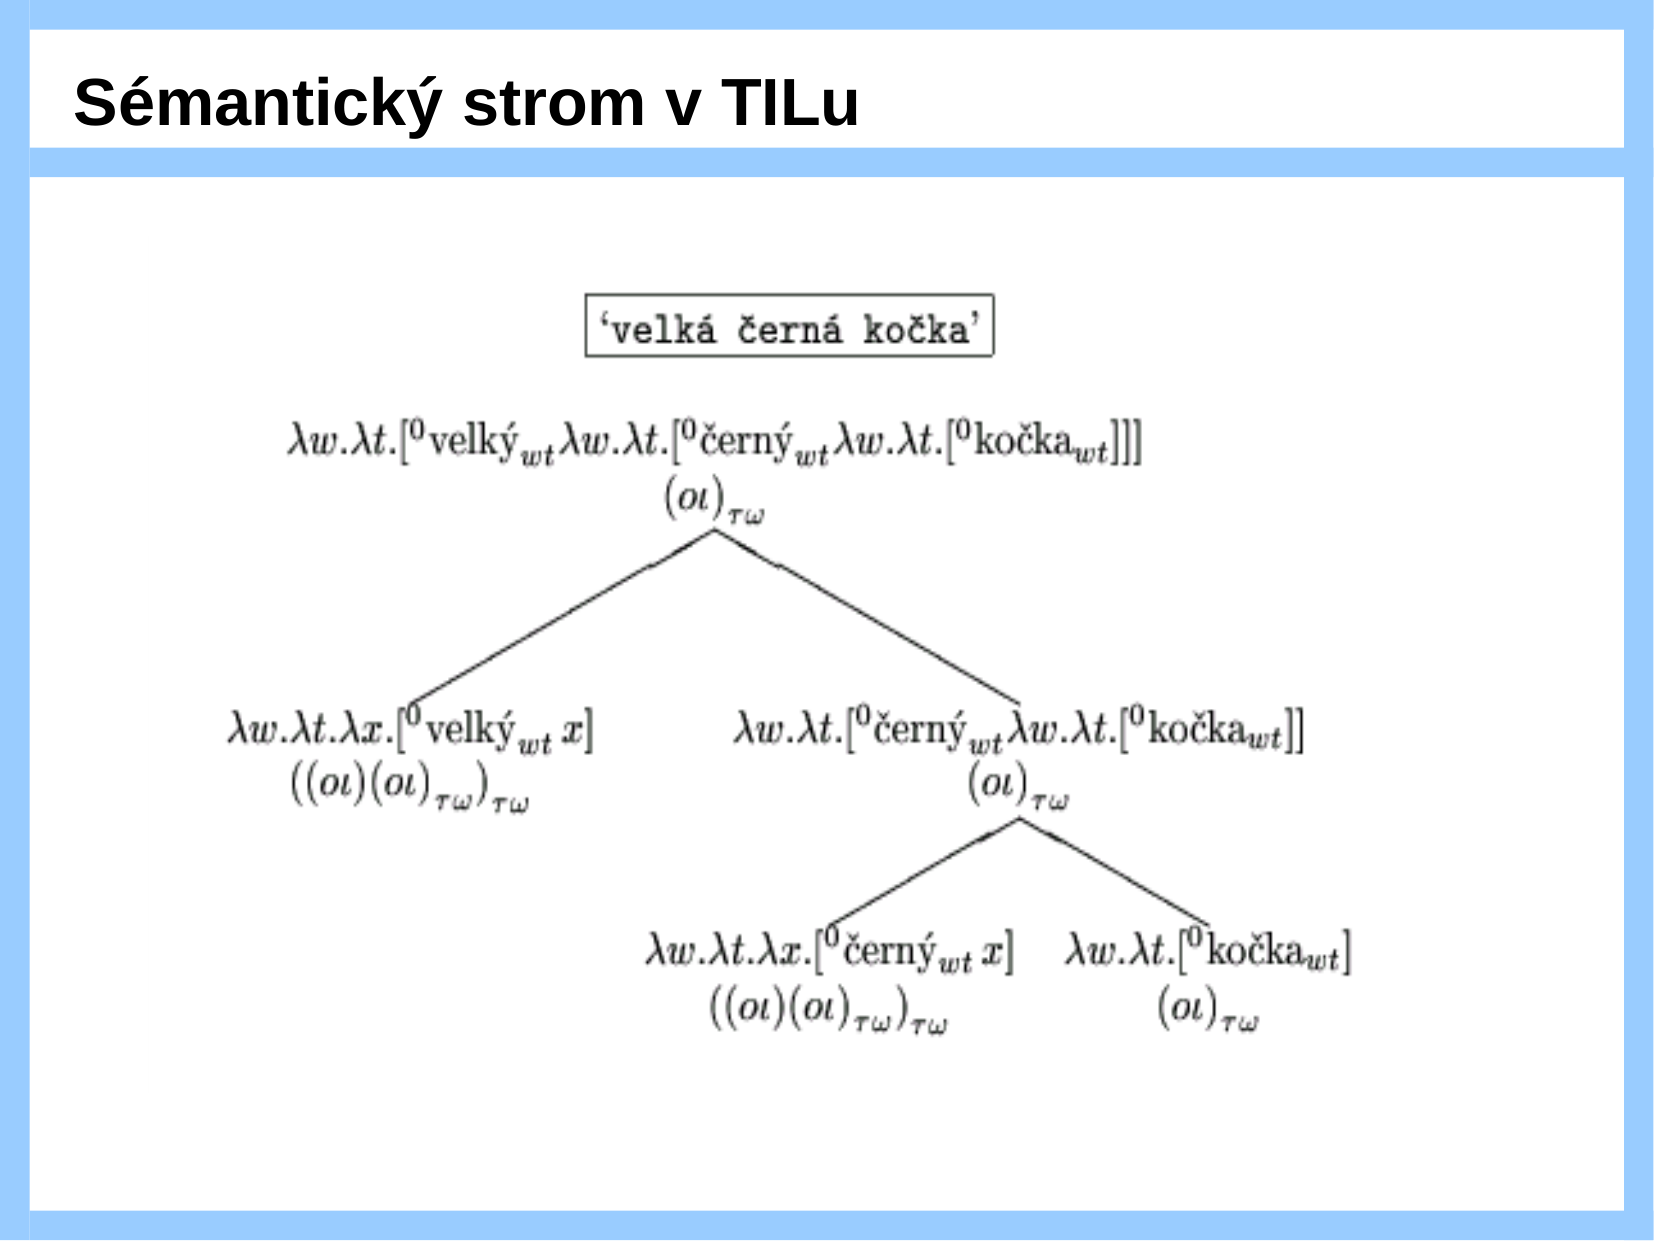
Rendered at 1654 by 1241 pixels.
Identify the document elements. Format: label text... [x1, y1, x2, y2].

text_box Sémantický strom v TILu [59, 58, 1152, 148]
picture [147, 236, 1506, 1093]
